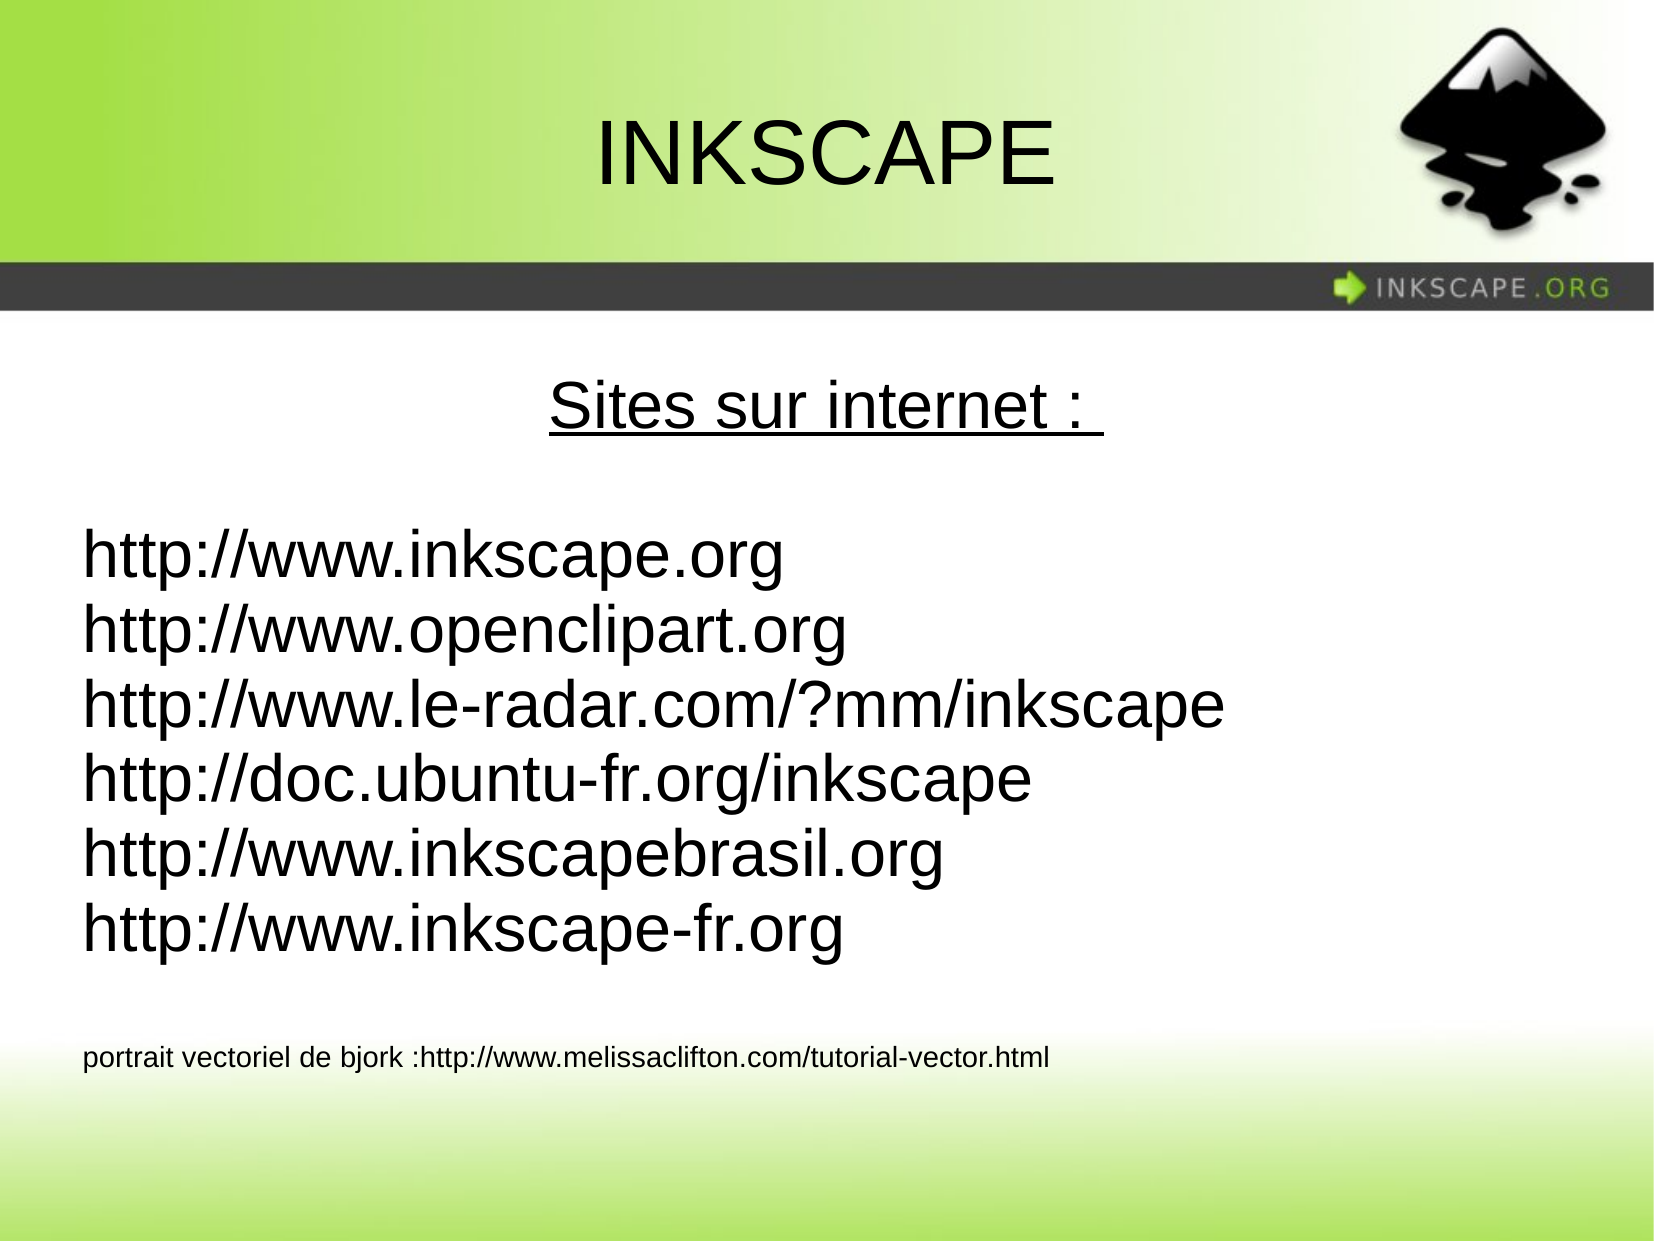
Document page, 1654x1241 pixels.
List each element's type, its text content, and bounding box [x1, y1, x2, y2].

title INKSCAPE [82, 49, 1571, 257]
picture [0, 0, 1654, 1241]
subtitle Sites sur internet : http://www.inkscape.org http://www.openclipart.org http://www.le-radar.com/?mm/inkscape http://doc.ubuntu-fr.org/inkscape http://www.inkscapebrasil.org http://www.inkscape-fr.org portrait vectoriel de bjork :http://www.melissaclifton.com/tutorial-vector.html [82, 290, 1571, 1109]
